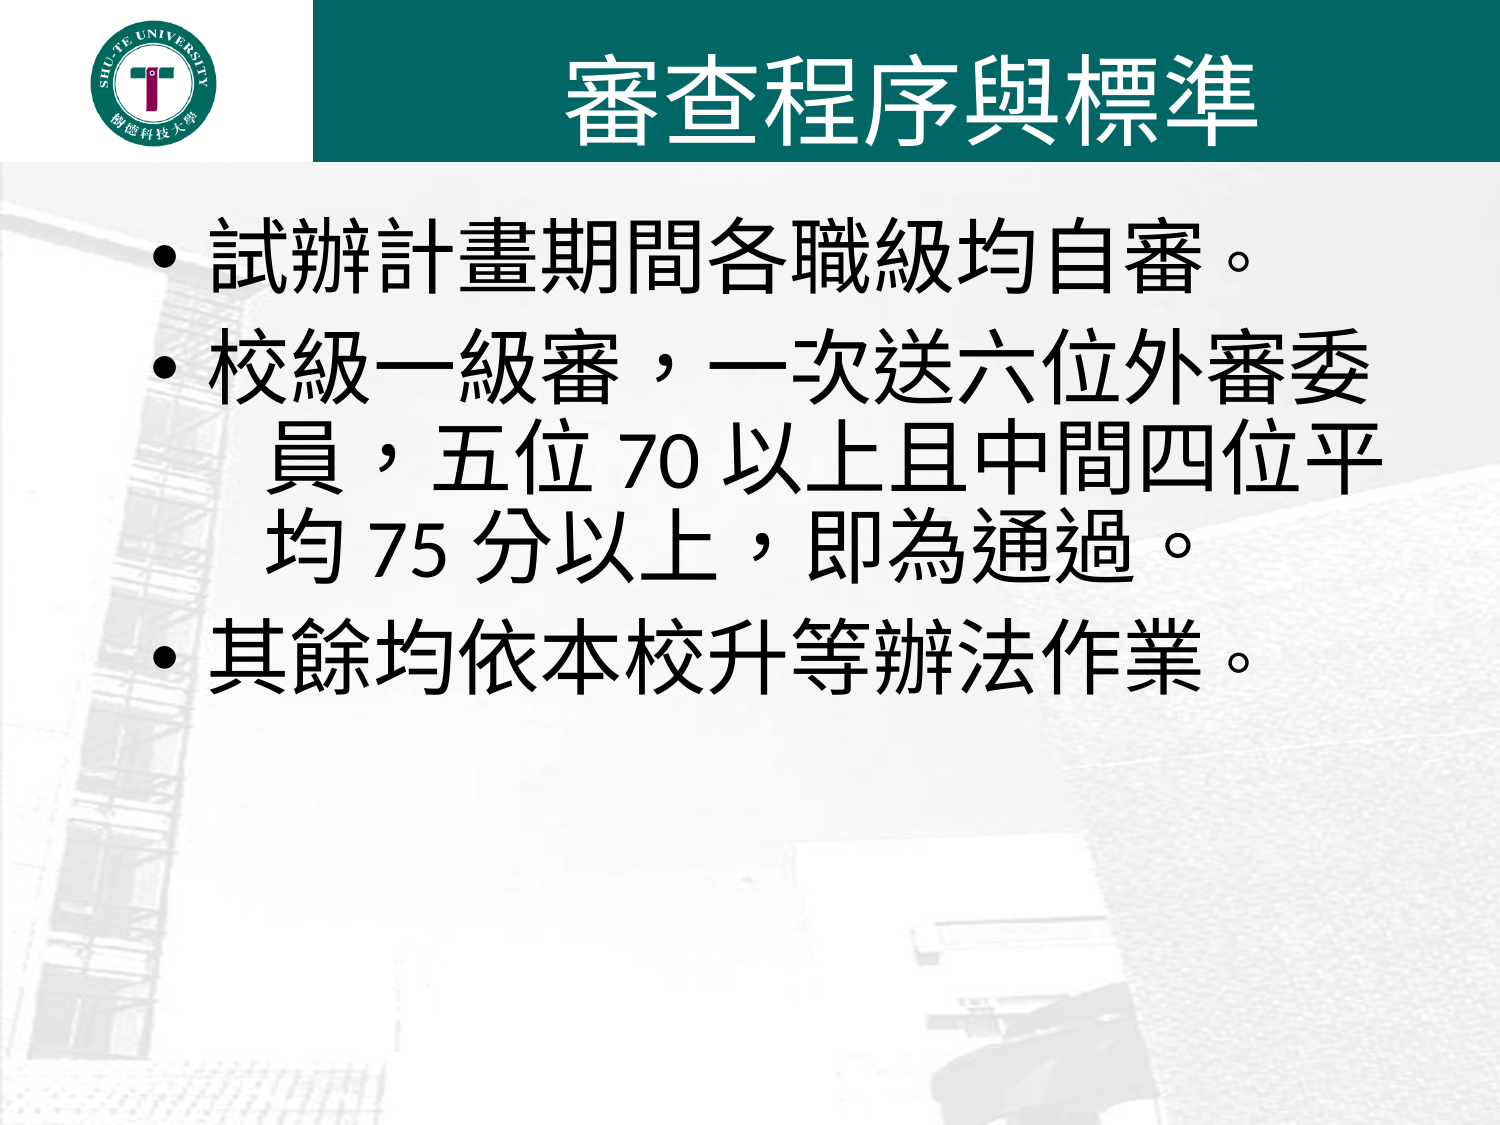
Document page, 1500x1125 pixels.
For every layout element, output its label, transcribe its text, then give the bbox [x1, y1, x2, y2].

title 審查程序與標準 [324, 31, 1500, 161]
list 試辦計畫期間各職級均自審。 校級一級審，一次送六位外審委員，五位70以上且中間四位平均75分以上，即為通過。 其餘均依本校升等辦法作業。 [135, 208, 1447, 775]
